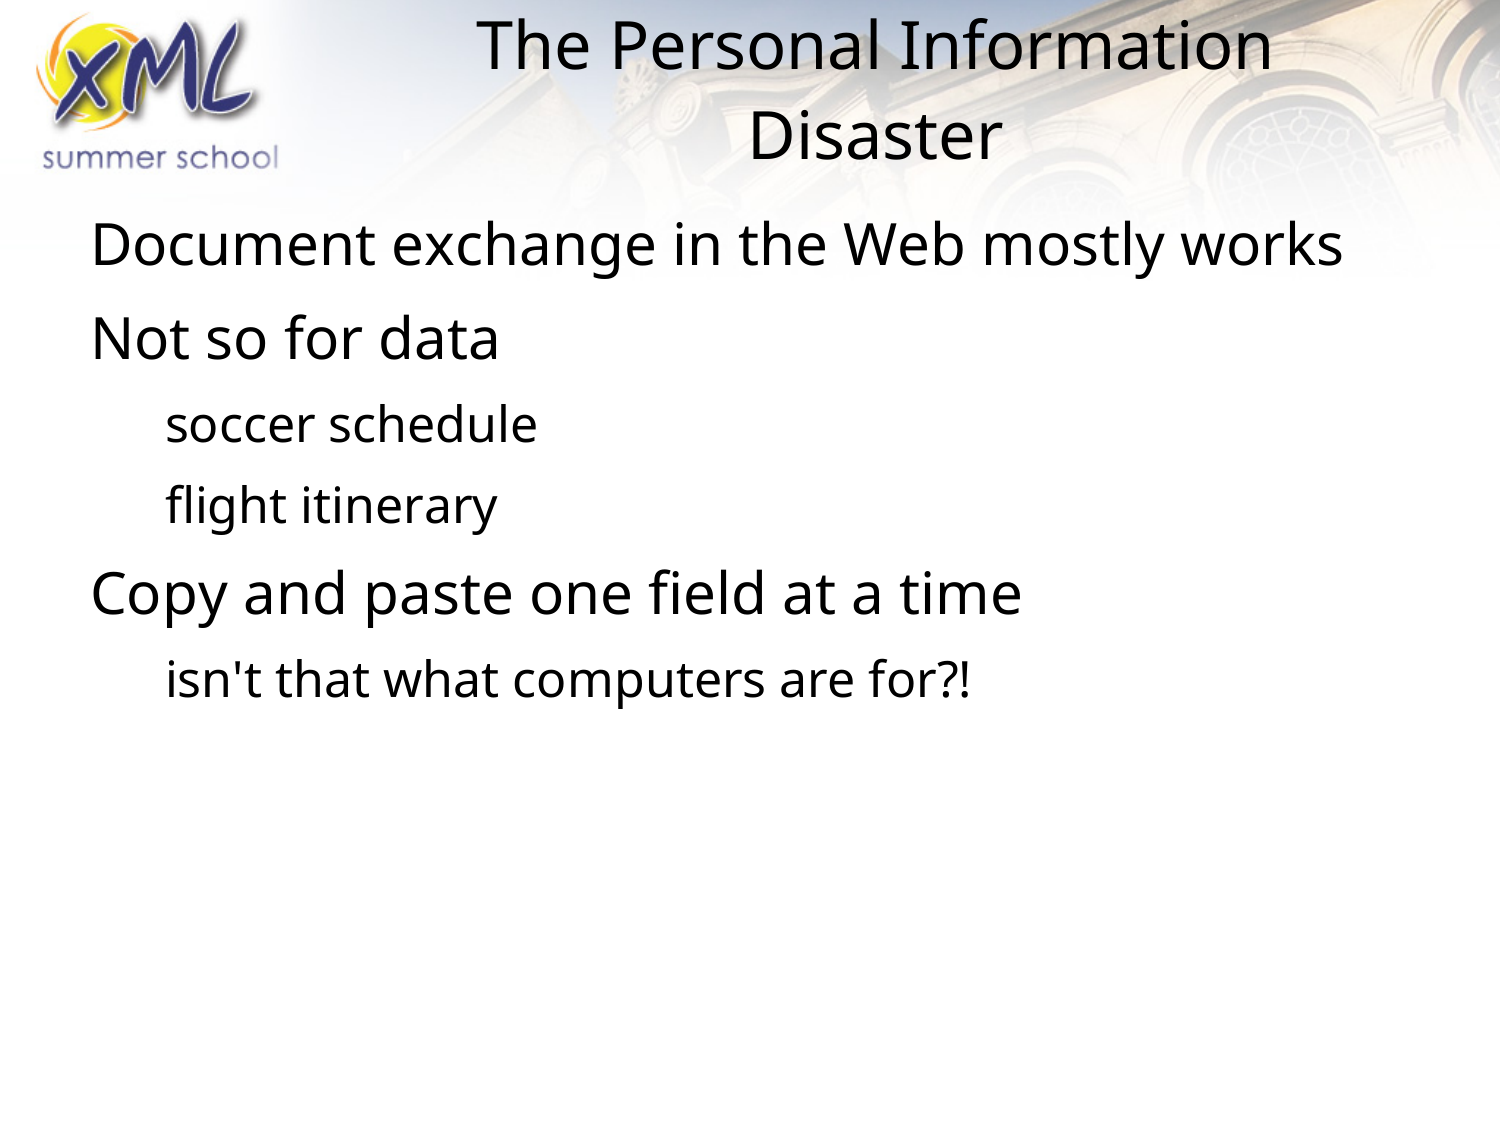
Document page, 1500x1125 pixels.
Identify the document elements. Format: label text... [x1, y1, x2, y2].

picture [0, 0, 1500, 1125]
title The Personal Information Disaster [364, 4, 1388, 175]
list Document exchange in the Web mostly works Not so for data soccer schedule flight itinerary Copy and paste one field at a time isn't that what computers are for?! [75, 195, 1426, 1005]
